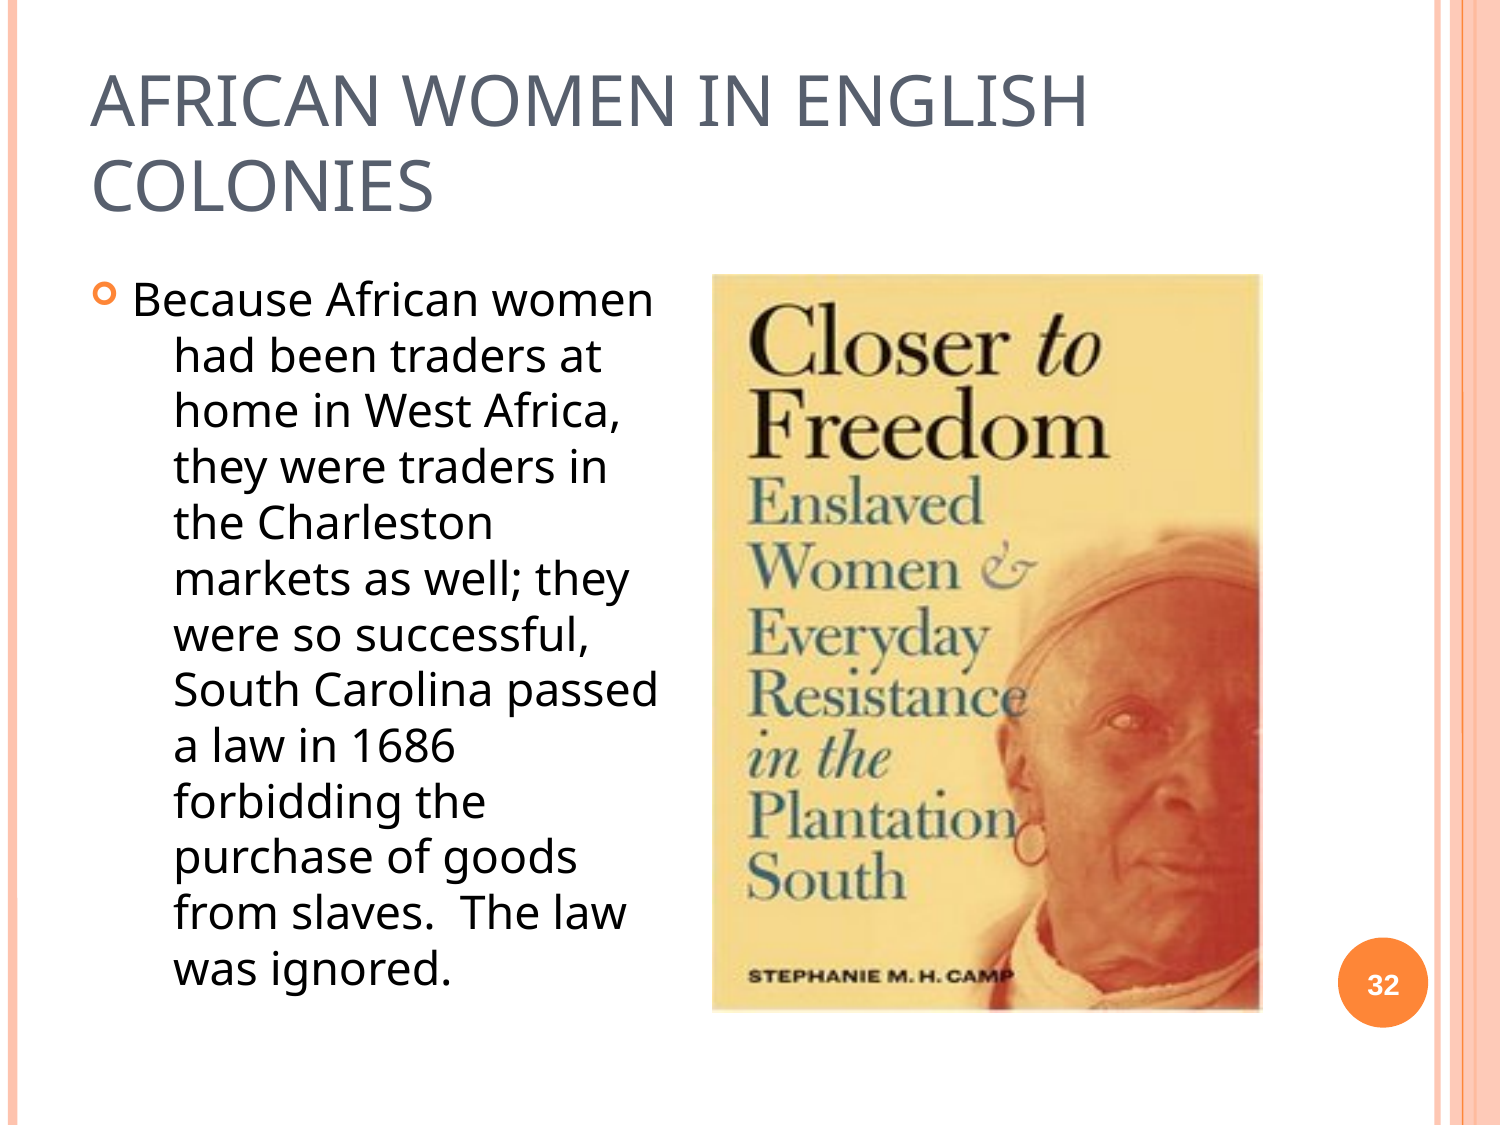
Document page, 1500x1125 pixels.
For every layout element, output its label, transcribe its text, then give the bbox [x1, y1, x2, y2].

title African Women in English Colonies [75, 45, 1300, 233]
list Because African women had been traders at home in West Africa, they were traders in the Charleston markets as well; they were so successful, South Carolina passed a law in 1686 forbidding the purchase of goods from slaves. The law was ignored. [75, 262, 676, 1013]
text_box [1333, 940, 1434, 1027]
picture [712, 275, 1263, 1013]
